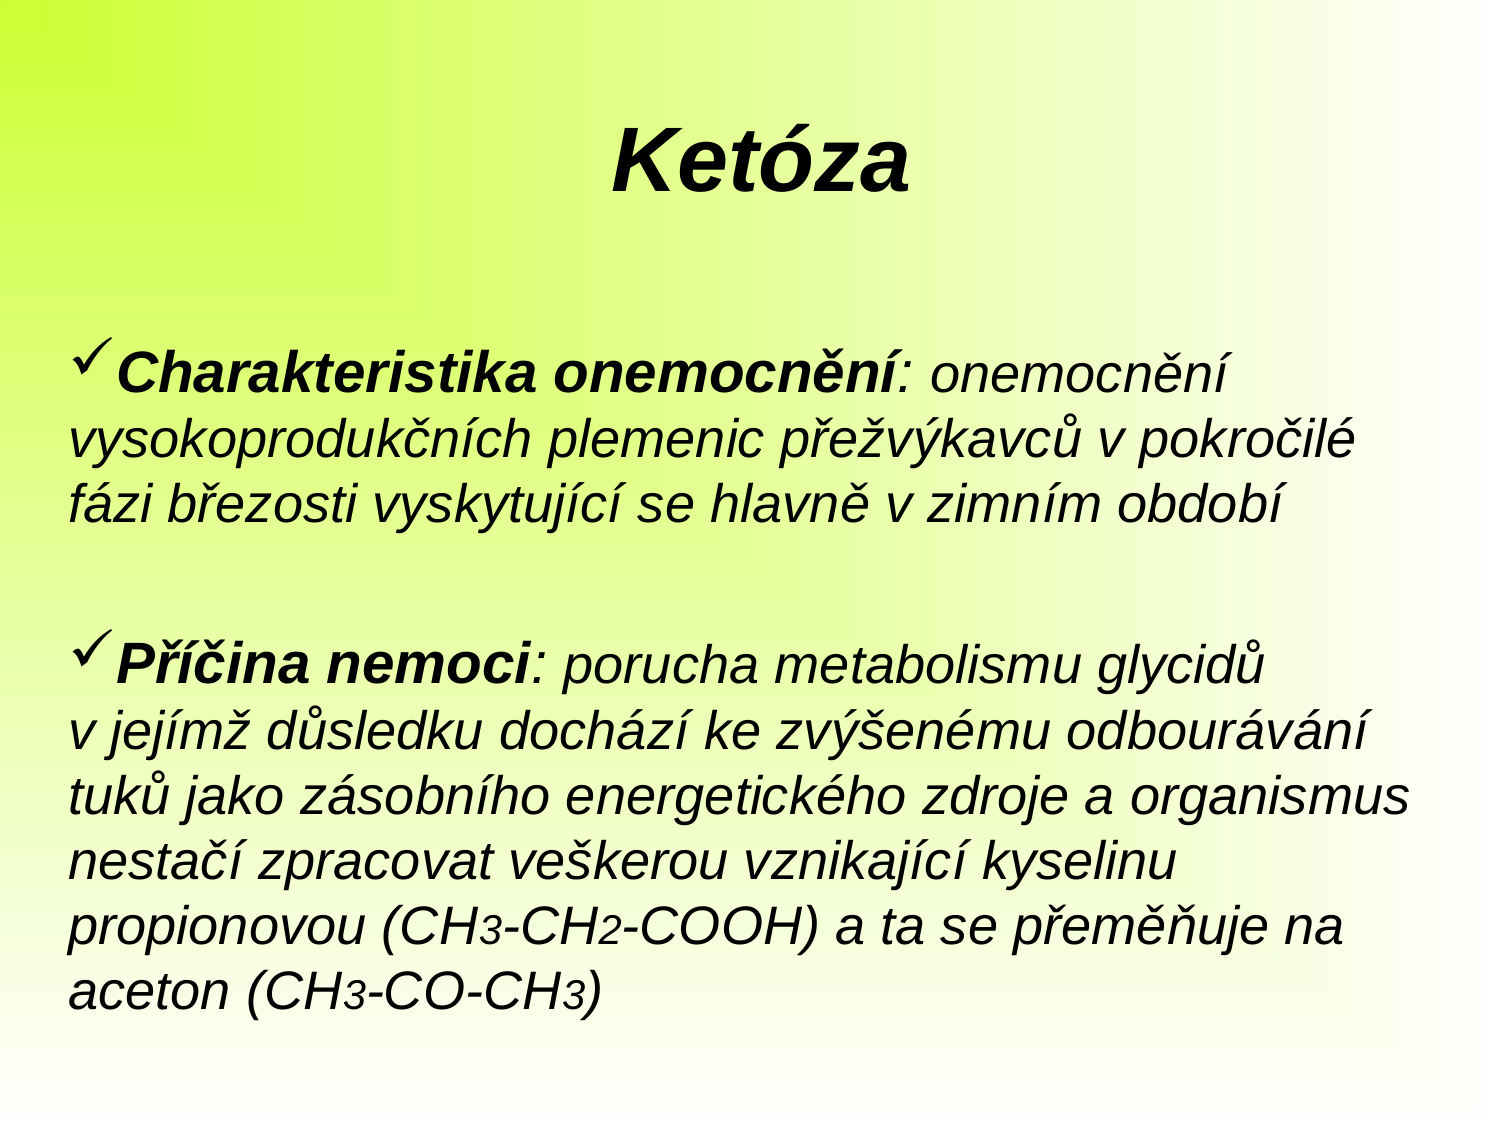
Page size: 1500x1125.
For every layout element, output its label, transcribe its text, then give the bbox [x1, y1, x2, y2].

title Ketóza [123, 90, 1399, 221]
text_box Charakteristika onemocnění: onemocnění vysokoprodukčních plemenic přežvýkavců v pokročilé fázi březosti vyskytující se hlavně v zimním období Příčina nemoci: porucha metabolismu glycidů v jejímž důsledku dochází ke zvýšenému odbourávání tuků jako zásobního energetického zdroje a organismus nestačí zpracovat veškerou vznikající kyselinu propionovou (CH3-CH2-COOH) a ta se přeměňuje na aceton (CH3-CO-CH3) [53, 326, 1459, 1095]
picture [0, 0, 1500, 1125]
